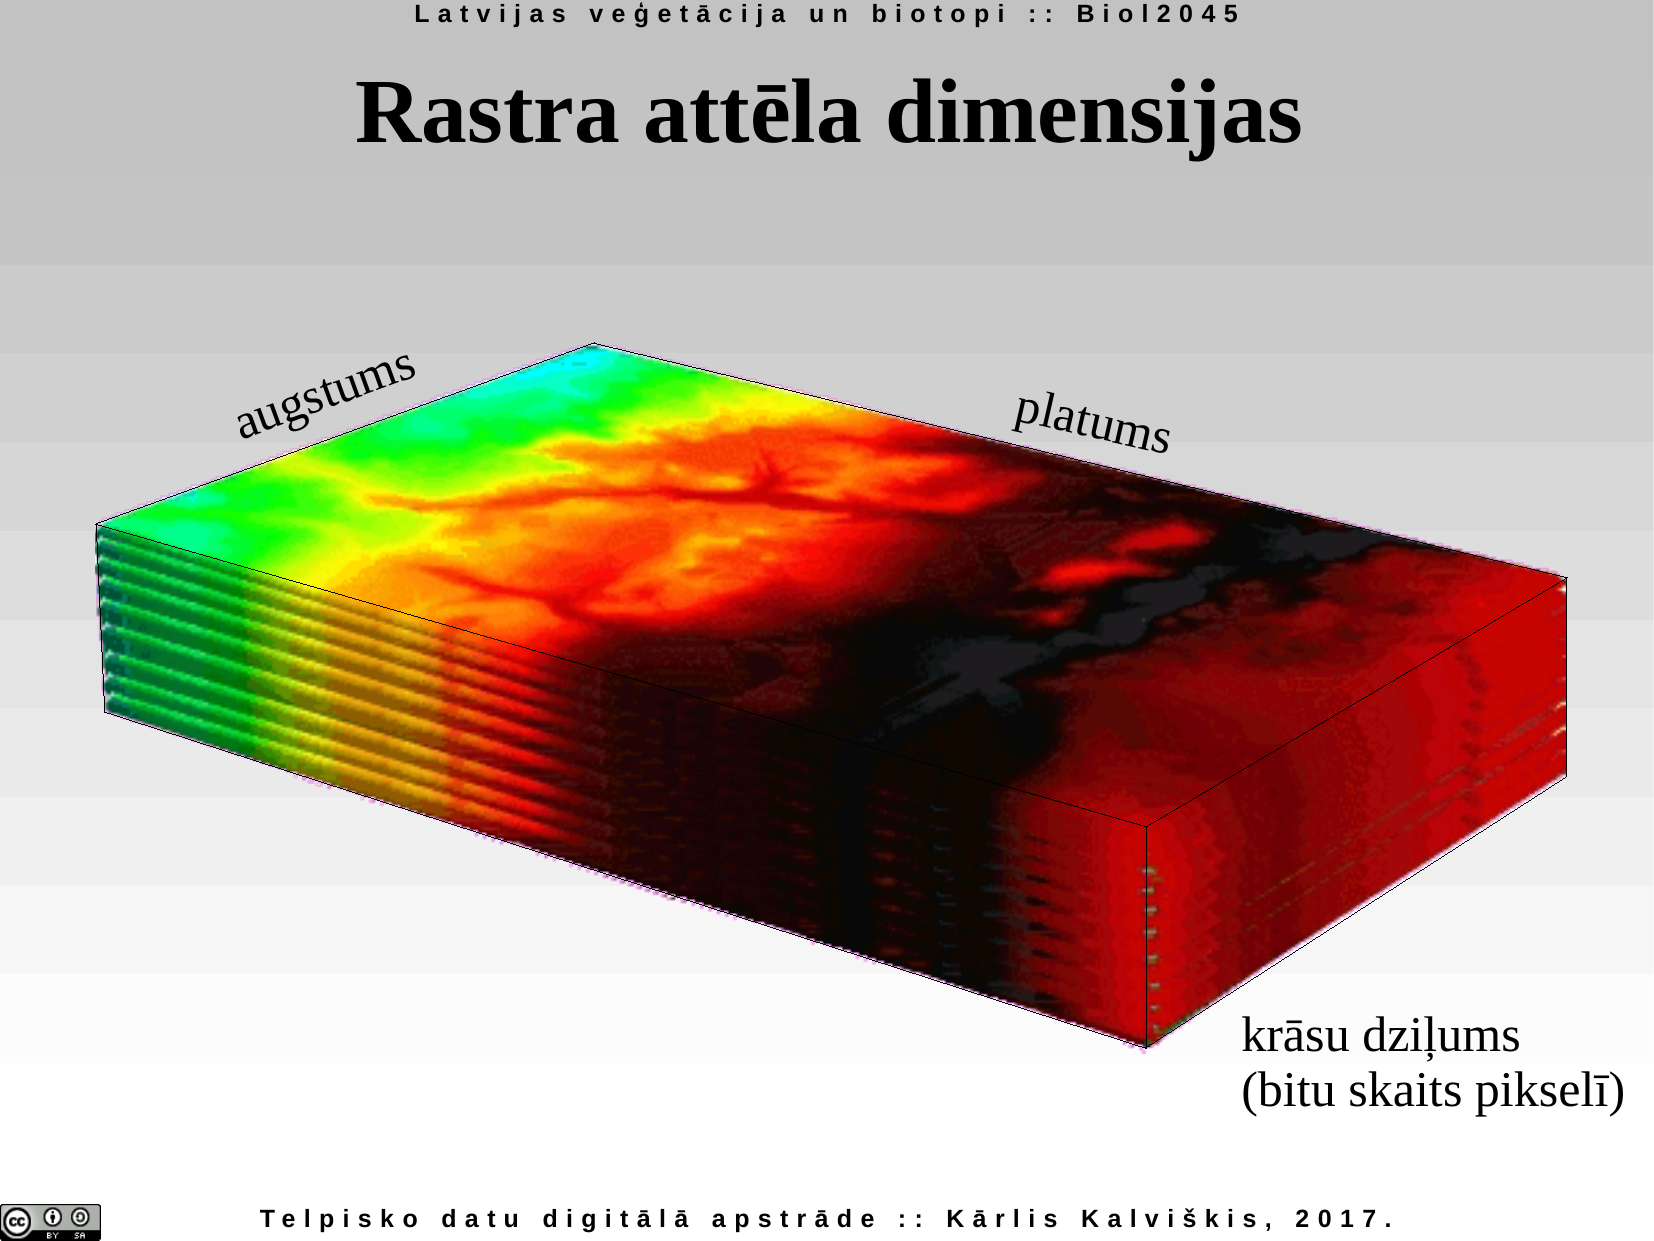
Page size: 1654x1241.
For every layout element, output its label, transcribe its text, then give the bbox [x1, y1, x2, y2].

text_box augstums [225, 333, 423, 451]
text_box krāsu dziļums (bitu skaits pikselī) [1241, 1006, 1626, 1118]
text_box platums [1011, 376, 1179, 466]
picture [0, 0, 1654, 1241]
title Rastra attēla dimensijas [34, 61, 1626, 296]
